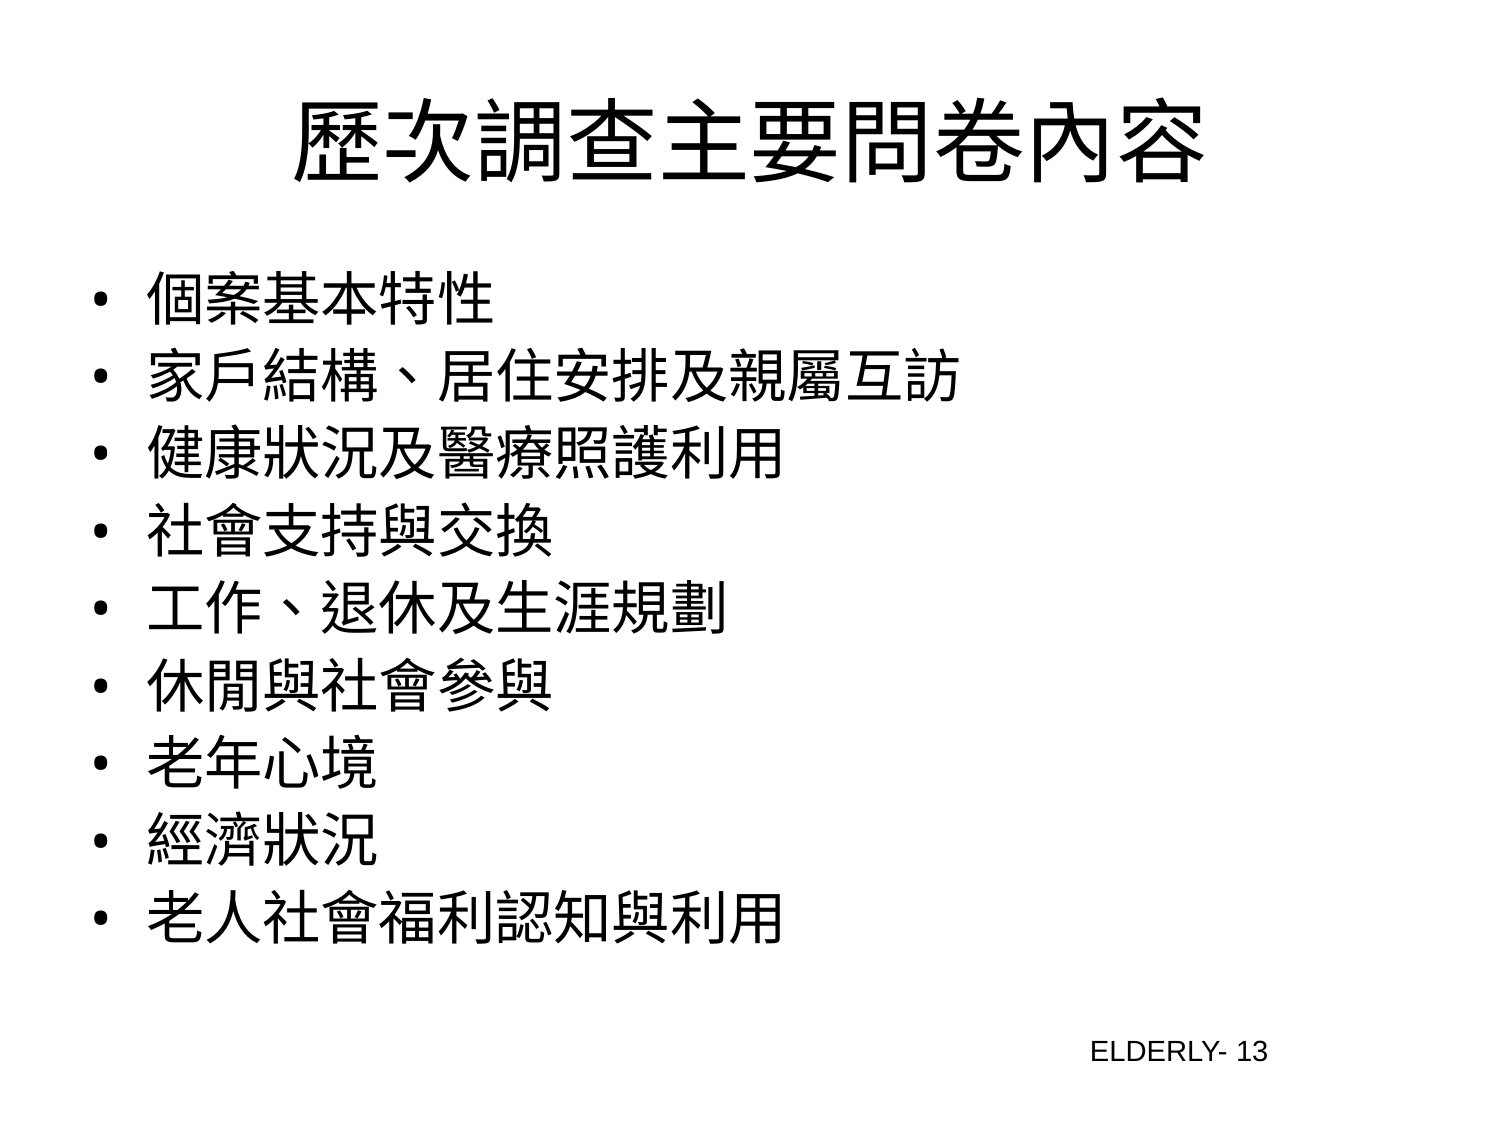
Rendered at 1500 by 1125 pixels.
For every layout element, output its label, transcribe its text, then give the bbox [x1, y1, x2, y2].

title 歷次調查主要問卷內容 [75, 45, 1426, 233]
list 個案基本特性 家戶結構、居住安排及親屬互訪 健康狀況及醫療照護利用 社會支持與交換 工作、退休及生涯規劃 休閒與社會參與 老年心境 經濟狀況 老人社會福利認知與利用 [75, 262, 1426, 1005]
text_box ELDERLY- [1074, 1024, 1426, 1103]
